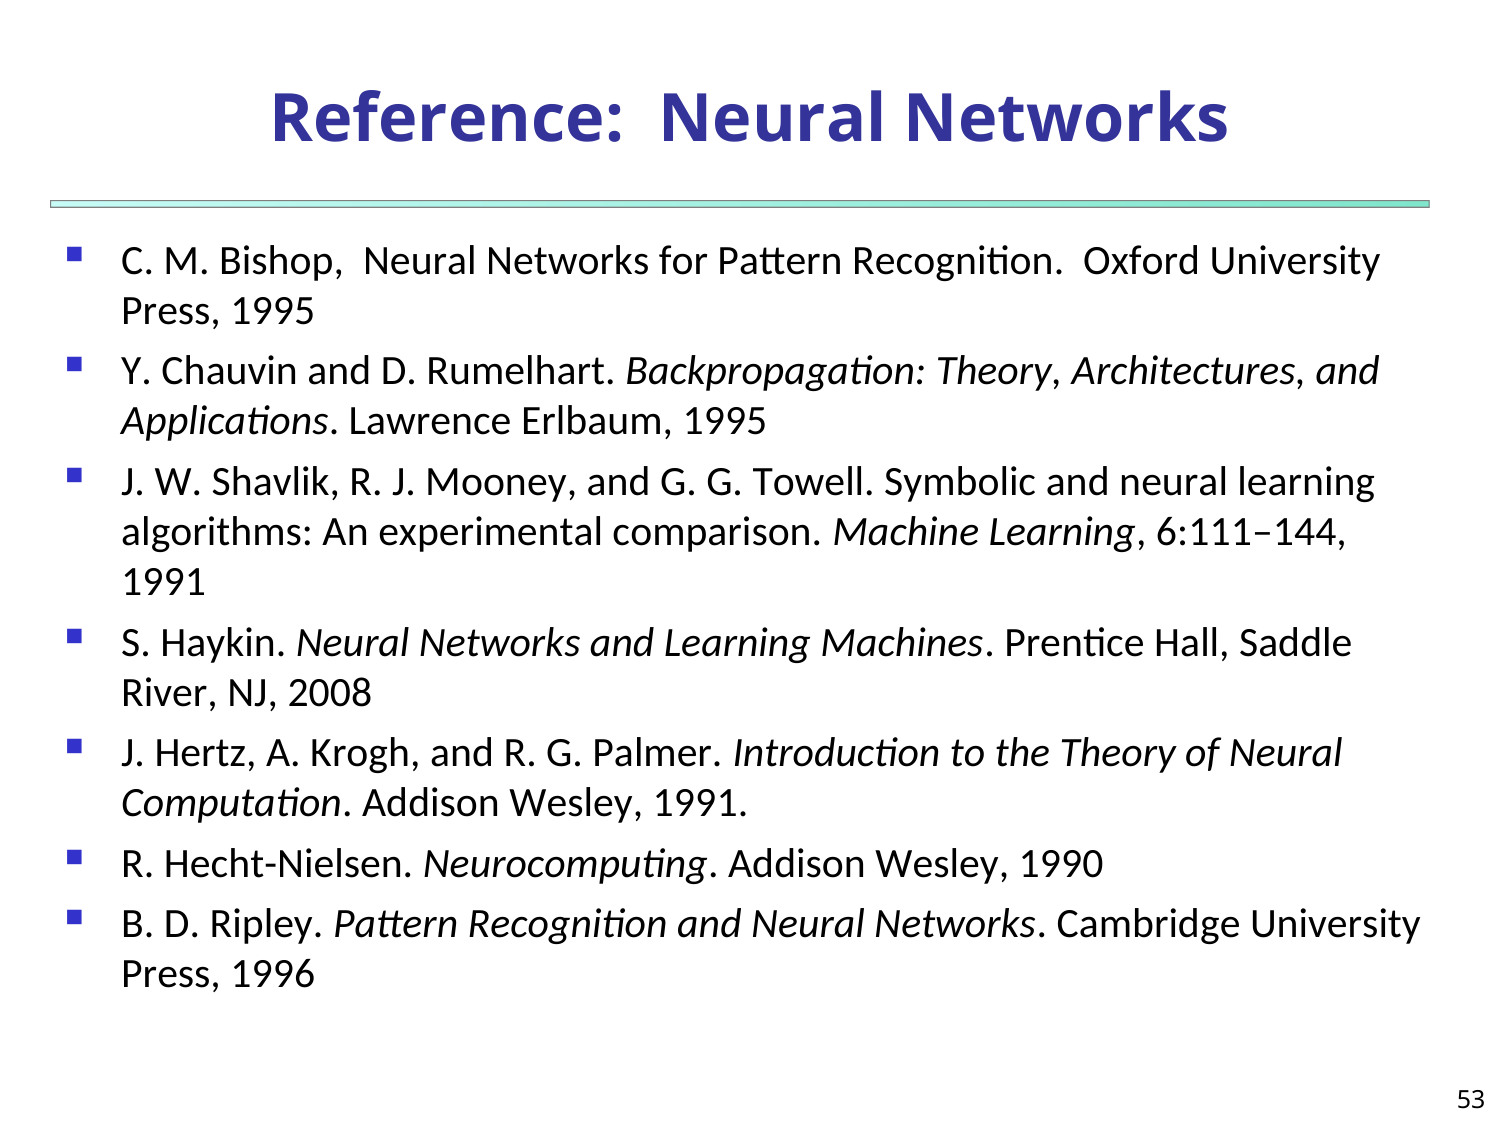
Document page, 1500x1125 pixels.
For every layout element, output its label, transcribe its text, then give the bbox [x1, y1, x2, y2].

list C. M. Bishop, Neural Networks for Pattern Recognition. Oxford University Press, 1995 Y. Chauvin and D. Rumelhart. Backpropagation: Theory, Architectures, and Applications. Lawrence Erlbaum, 1995 J. W. Shavlik, R. J. Mooney, and G. G. Towell. Symbolic and neural learning algorithms: An experimental comparison. Machine Learning, 6:111–144, 1991 S. Haykin. Neural Networks and Learning Machines. Prentice Hall, Saddle River, NJ, 2008 J. Hertz, A. Krogh, and R. G. Palmer. Introduction to the Theory of Neural Computation. Addison Wesley, 1991. R. Hecht-Nielsen. Neurocomputing. Addison Wesley, 1990 B. D. Ripley. Pattern Recognition and Neural Networks. Cambridge University Press, 1996 [49, 224, 1438, 1063]
text_box <number> [1187, 1062, 1500, 1125]
title Reference: Neural Networks [0, 62, 1500, 163]
